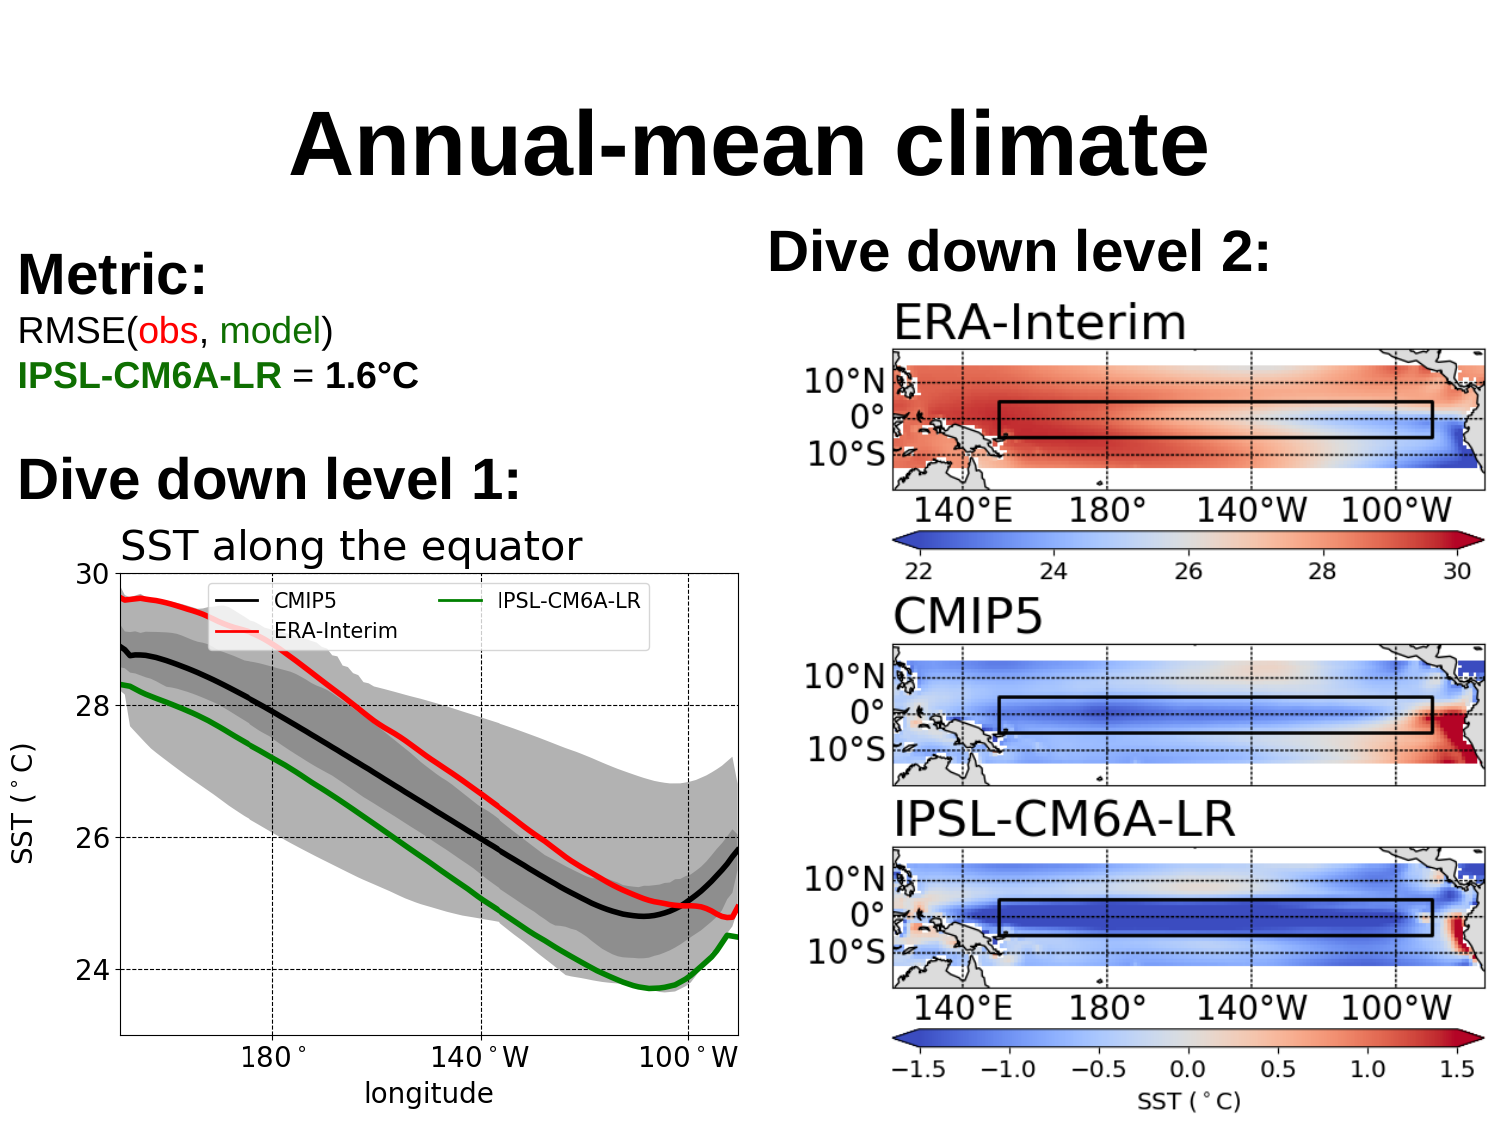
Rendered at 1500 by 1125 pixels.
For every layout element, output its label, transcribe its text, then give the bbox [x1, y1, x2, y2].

text_box Metric: RMSE(obs, model) IPSL-CM6A-LR = 1.6°C Dive down level 1: [0, 230, 591, 517]
title Annual-mean climate [75, 45, 1425, 233]
picture [791, 289, 1500, 1125]
picture [0, 519, 750, 1118]
text_box Dive down level 2: [749, 206, 1341, 289]
